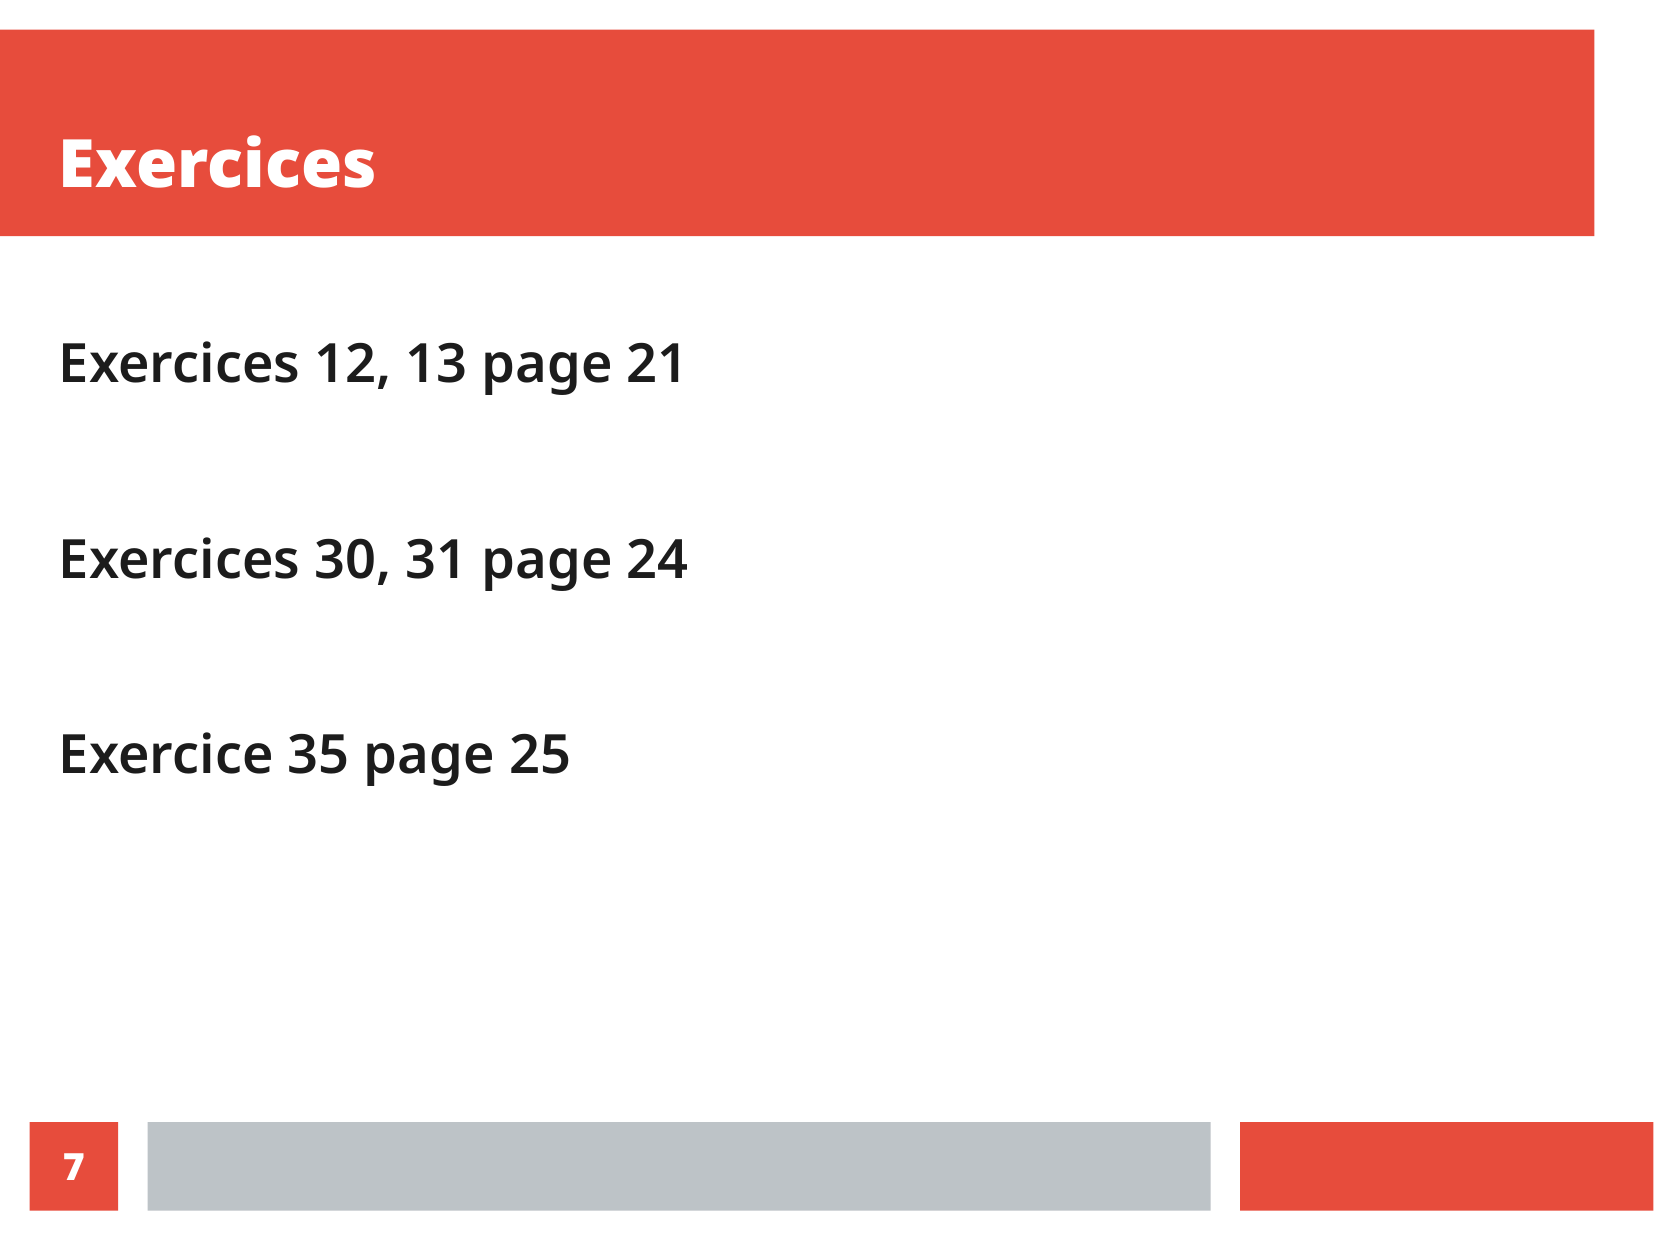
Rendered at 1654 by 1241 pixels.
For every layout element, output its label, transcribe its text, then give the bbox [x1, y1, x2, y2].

list Exercices 12, 13 page 21 Exercices 30, 31 page 24 Exercice 35 page 25 [59, 324, 1565, 1093]
title Exercices [59, 59, 1595, 207]
